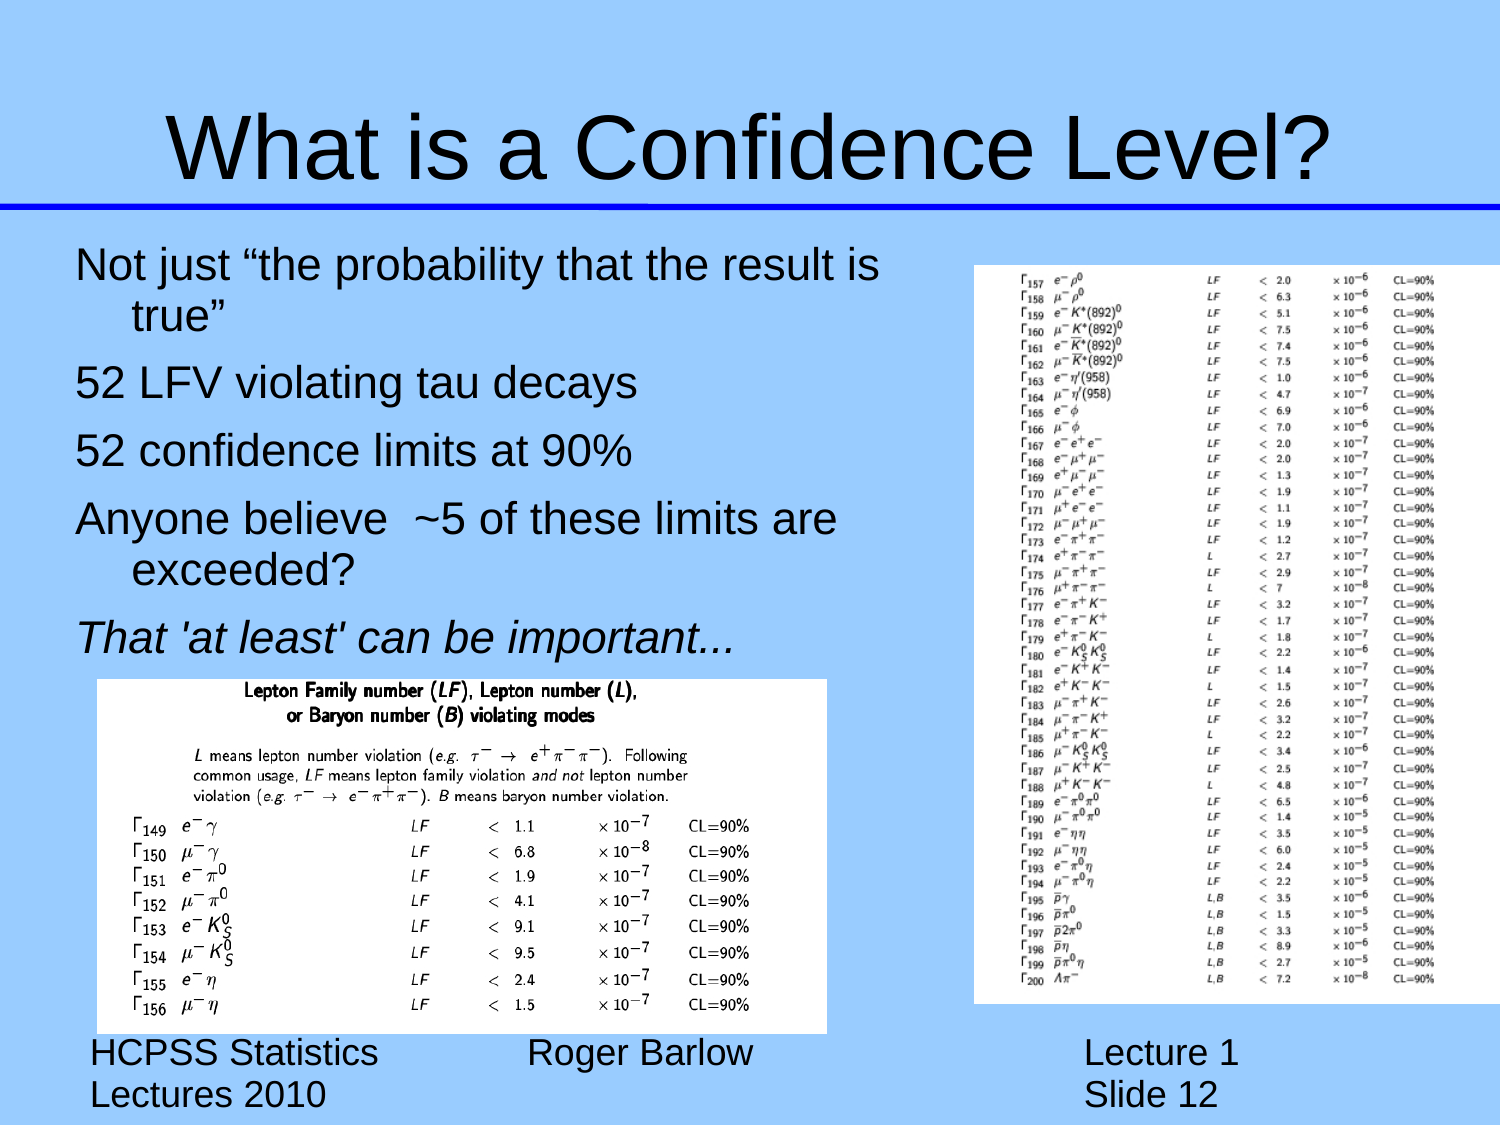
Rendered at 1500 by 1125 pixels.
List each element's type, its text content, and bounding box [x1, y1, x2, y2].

list Not just “the probability that the result is true” 52 LFV violating tau decays 52 confidence limits at 90% Anyone believe ~5 of these limits are exceeded? That 'at least' can be important... [75, 236, 886, 1005]
picture [97, 679, 827, 1034]
title What is a Confidence Level? [75, 52, 1426, 240]
picture [974, 265, 1500, 1004]
